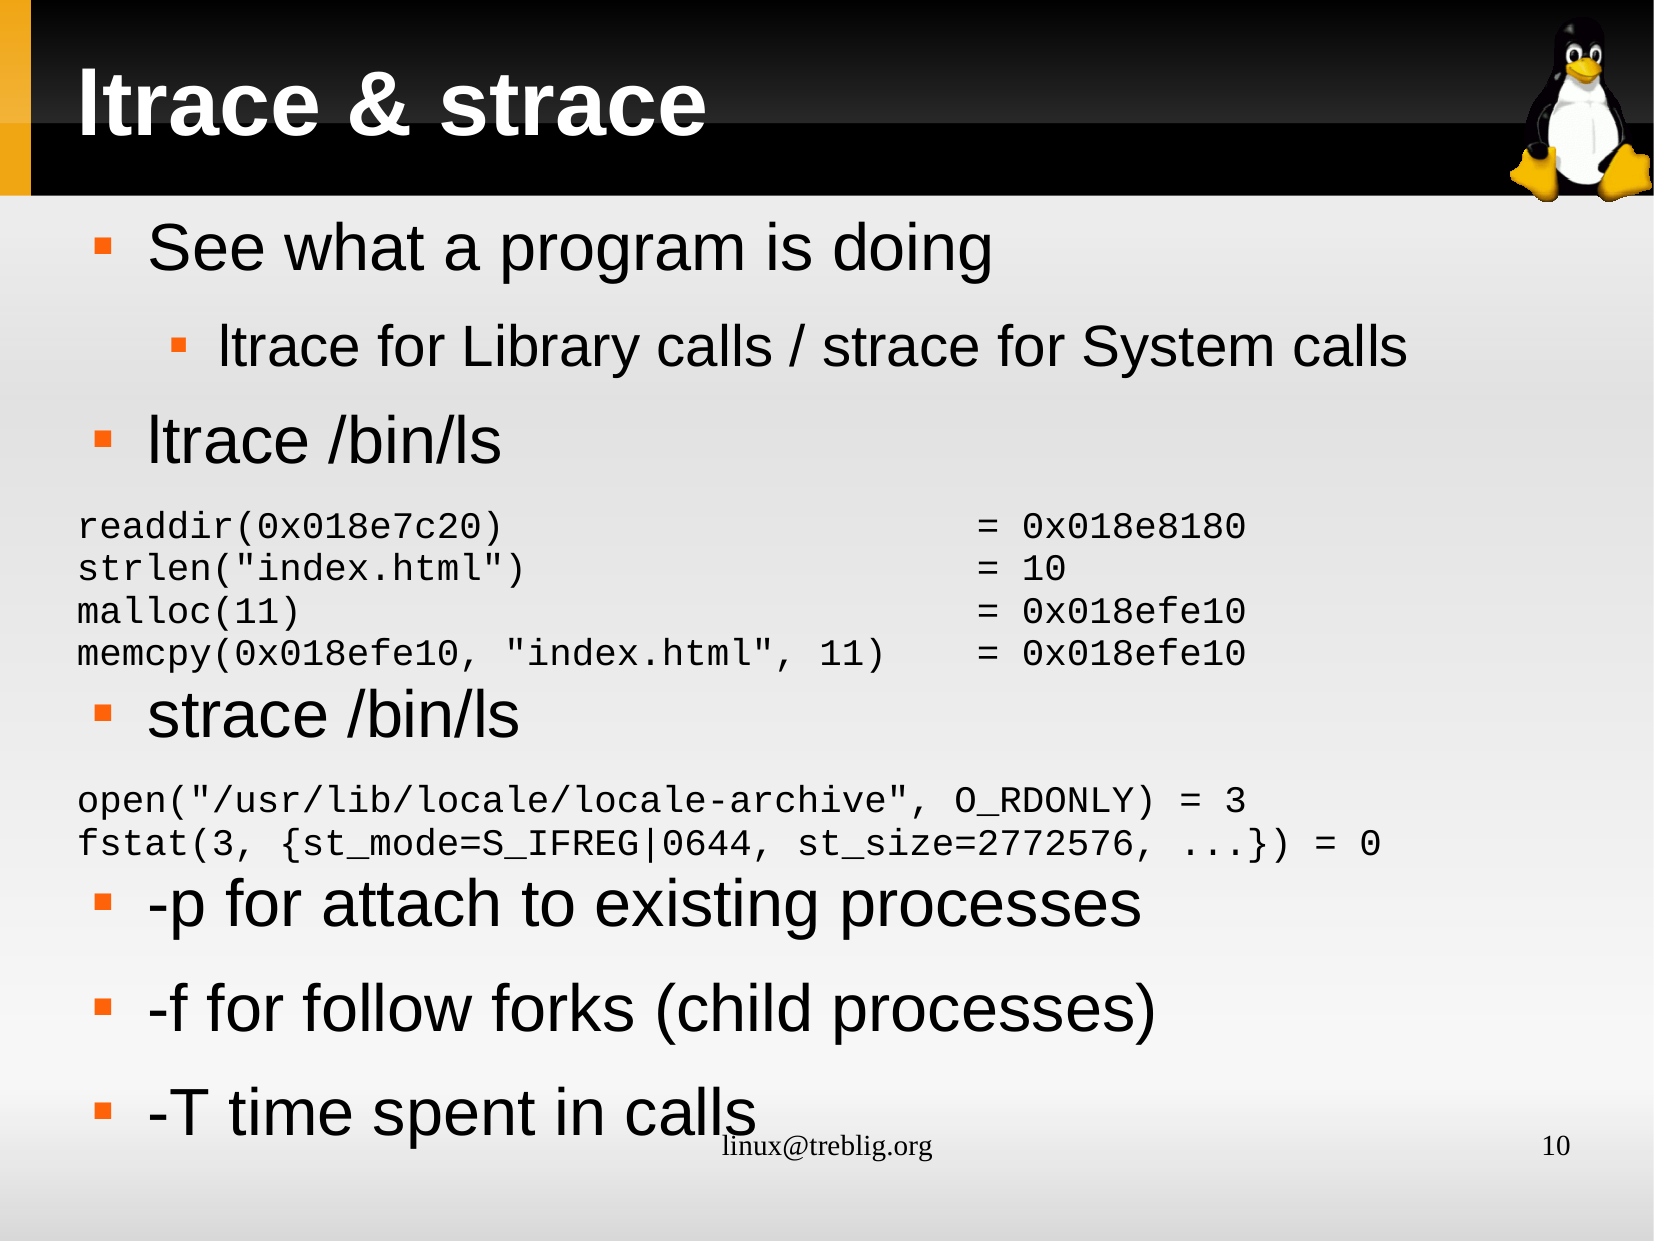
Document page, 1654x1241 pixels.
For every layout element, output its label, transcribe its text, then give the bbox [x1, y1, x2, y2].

list See what a program is doing ltrace for Library calls / strace for System calls ltrace /bin/ls readdir(0x018e7c20) = 0x018e8180 strlen("index.html") = 10 malloc(11) = 0x018efe10 memcpy(0x018efe10, "index.html", 11) = 0x018efe10 strace /bin/ls open("/usr/lib/locale/locale-archive", O_RDONLY) = 3 fstat(3, {st_mode=S_IFREG|0644, st_size=2772576, ...}) = 0 -p for attach to existing processes -f for follow forks (child processes) -T time spent in calls [76, 209, 1565, 1150]
title ltrace & strace [76, 0, 1565, 208]
picture [0, 0, 1654, 1241]
